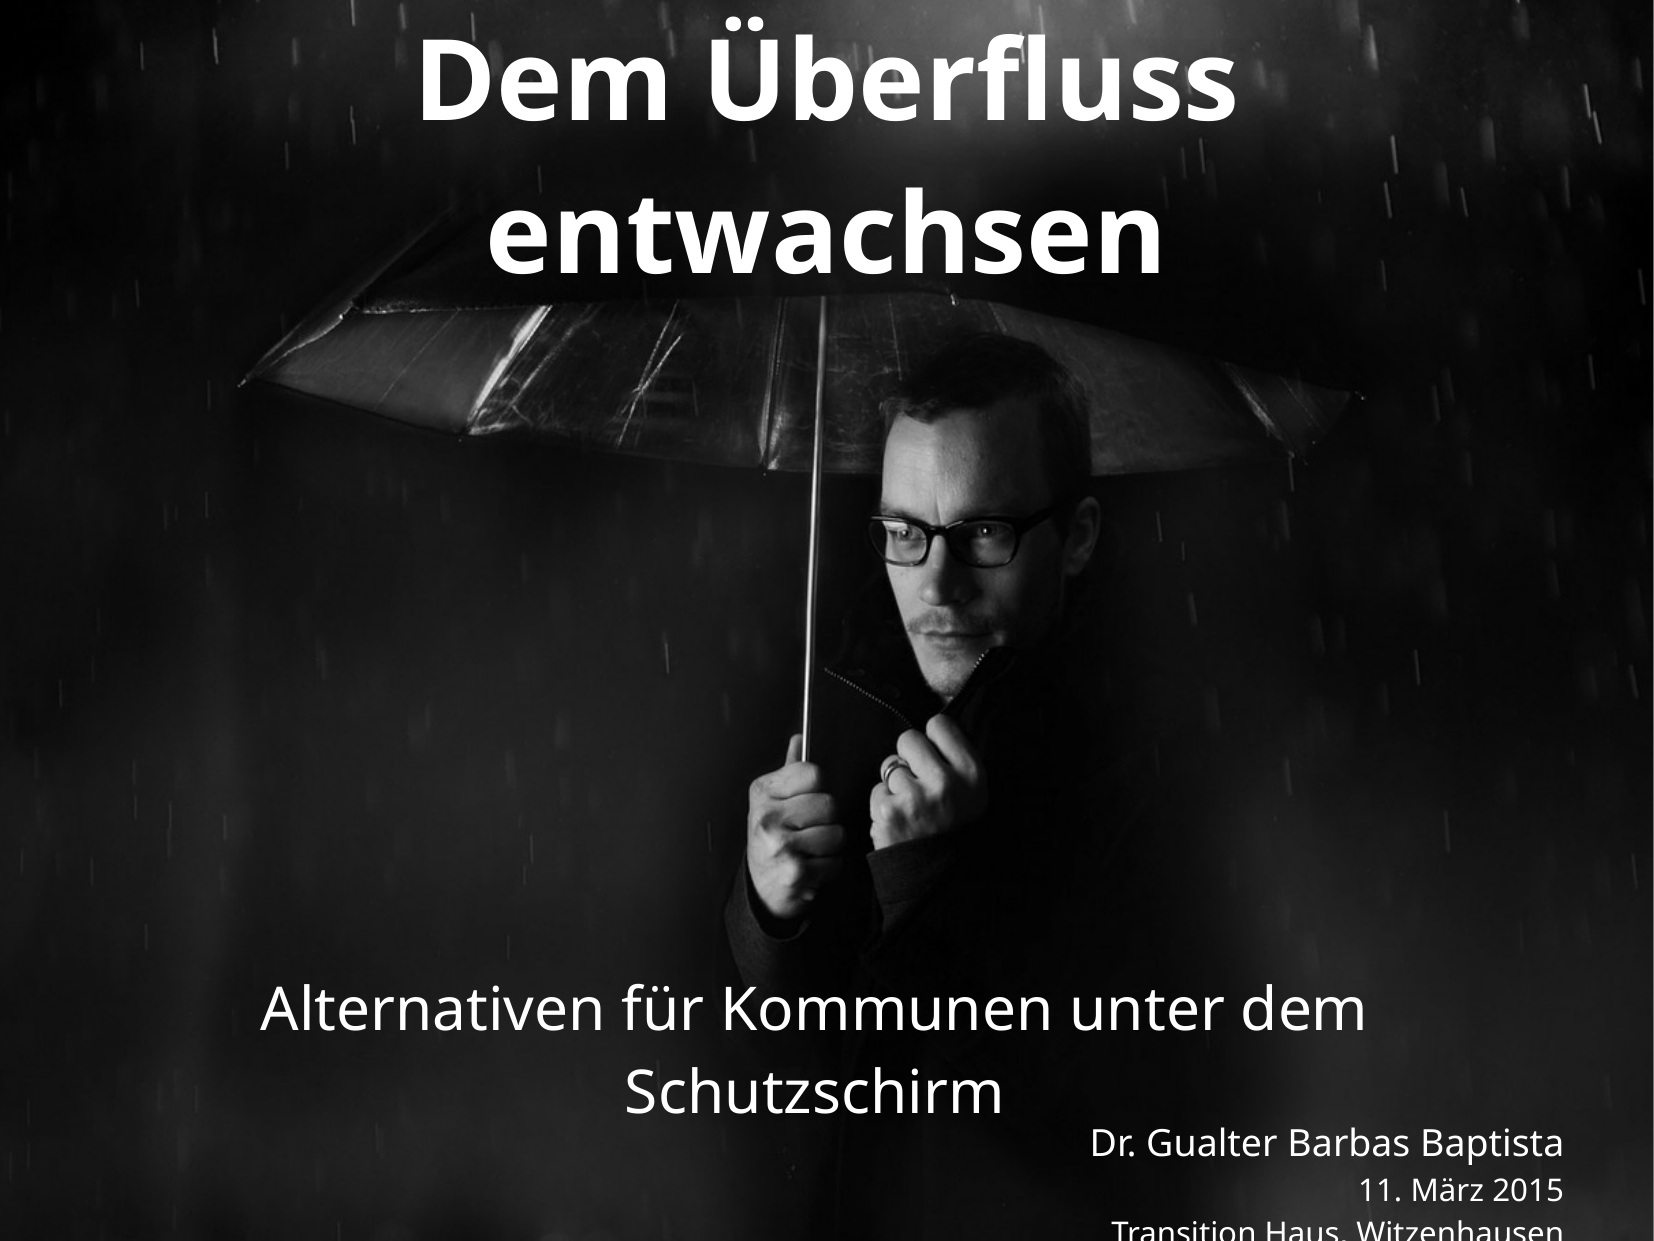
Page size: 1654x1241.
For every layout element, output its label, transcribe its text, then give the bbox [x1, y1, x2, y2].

text_box Dr. Gualter Barbas Baptista 11. März 2015 Transition Haus, Witzenhausen [1074, 1109, 1548, 1239]
subtitle Alternativen für Kommunen unter dem Schutzschirm [70, 904, 1559, 1193]
title Dem Überfluss entwachsen [82, 49, 1571, 257]
picture [0, 0, 1654, 1241]
picture [1549, 1229, 1558, 1241]
picture [1548, 1193, 1559, 1199]
